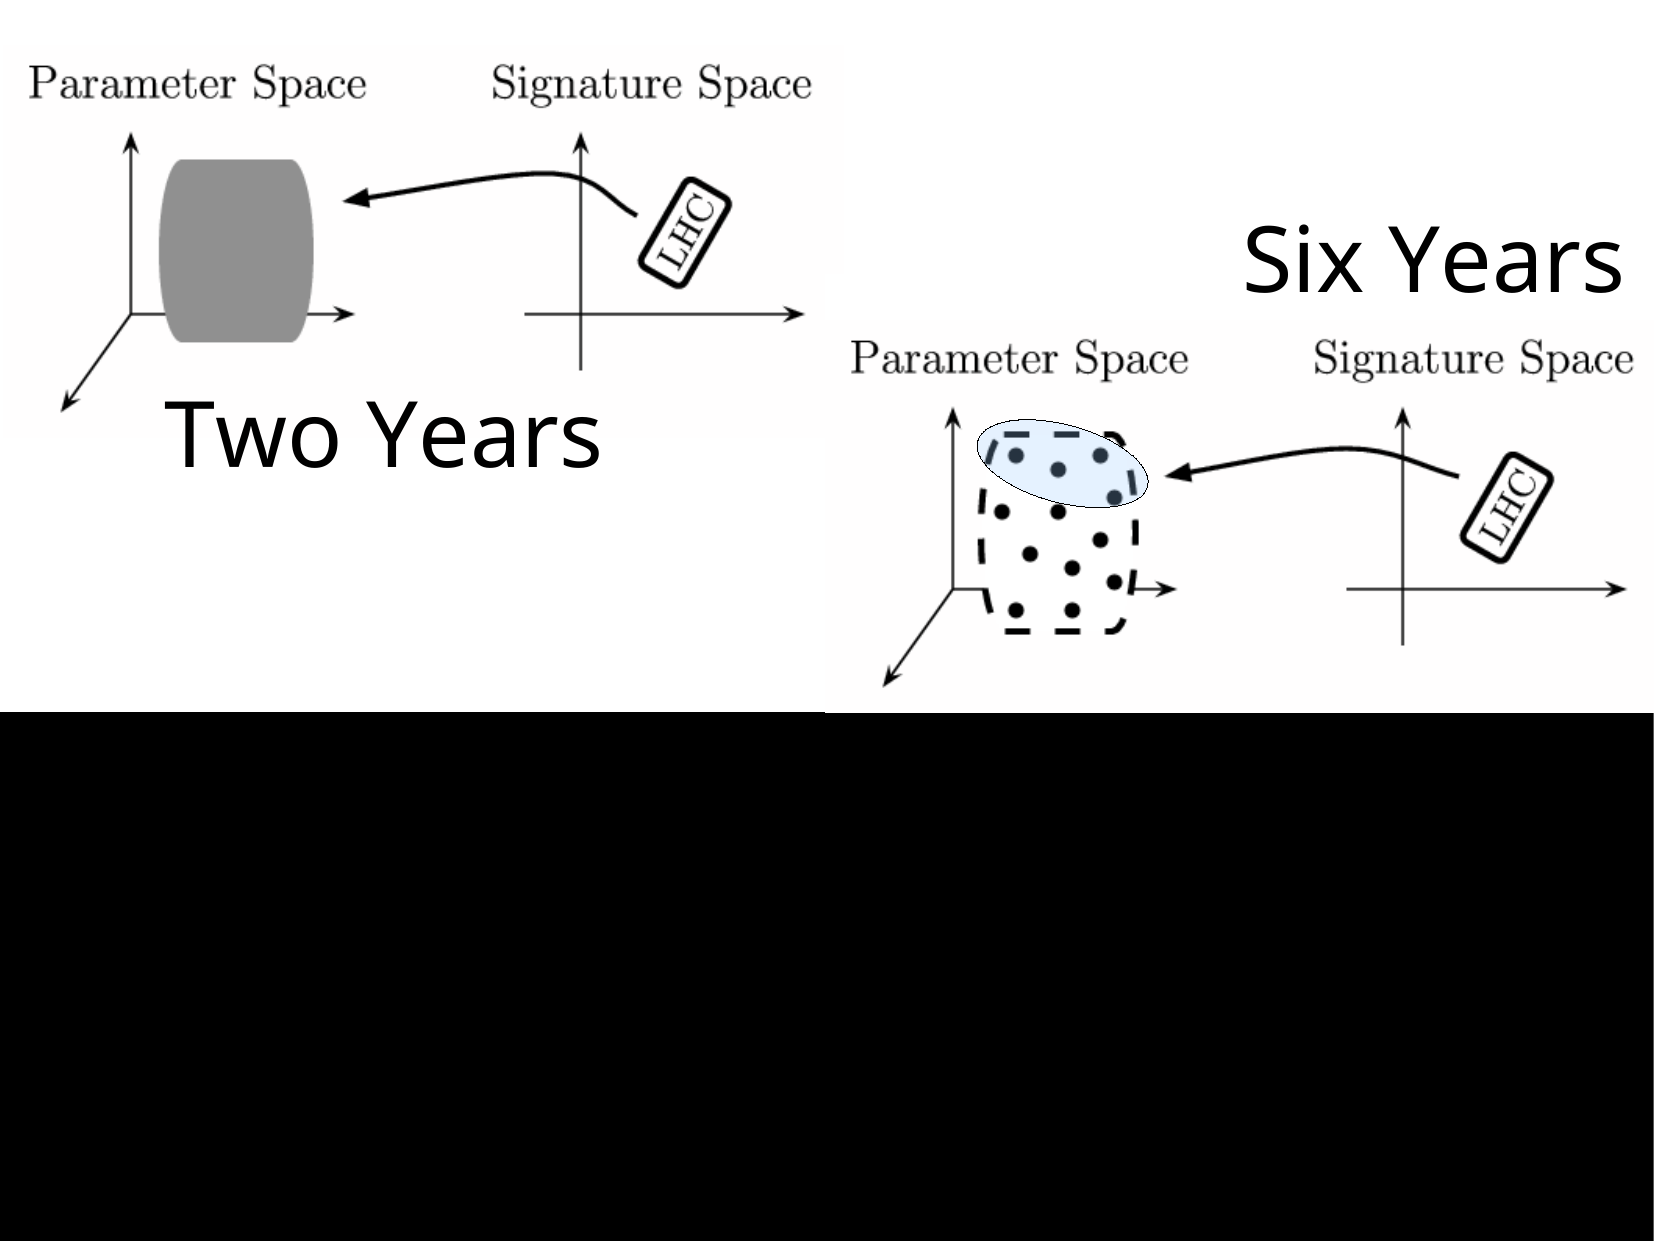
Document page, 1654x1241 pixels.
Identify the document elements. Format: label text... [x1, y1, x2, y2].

text_box Two Years [150, 361, 619, 488]
picture [3, 0, 1654, 713]
text_box Six Years [1227, 187, 1651, 314]
text_box [977, 419, 1149, 508]
